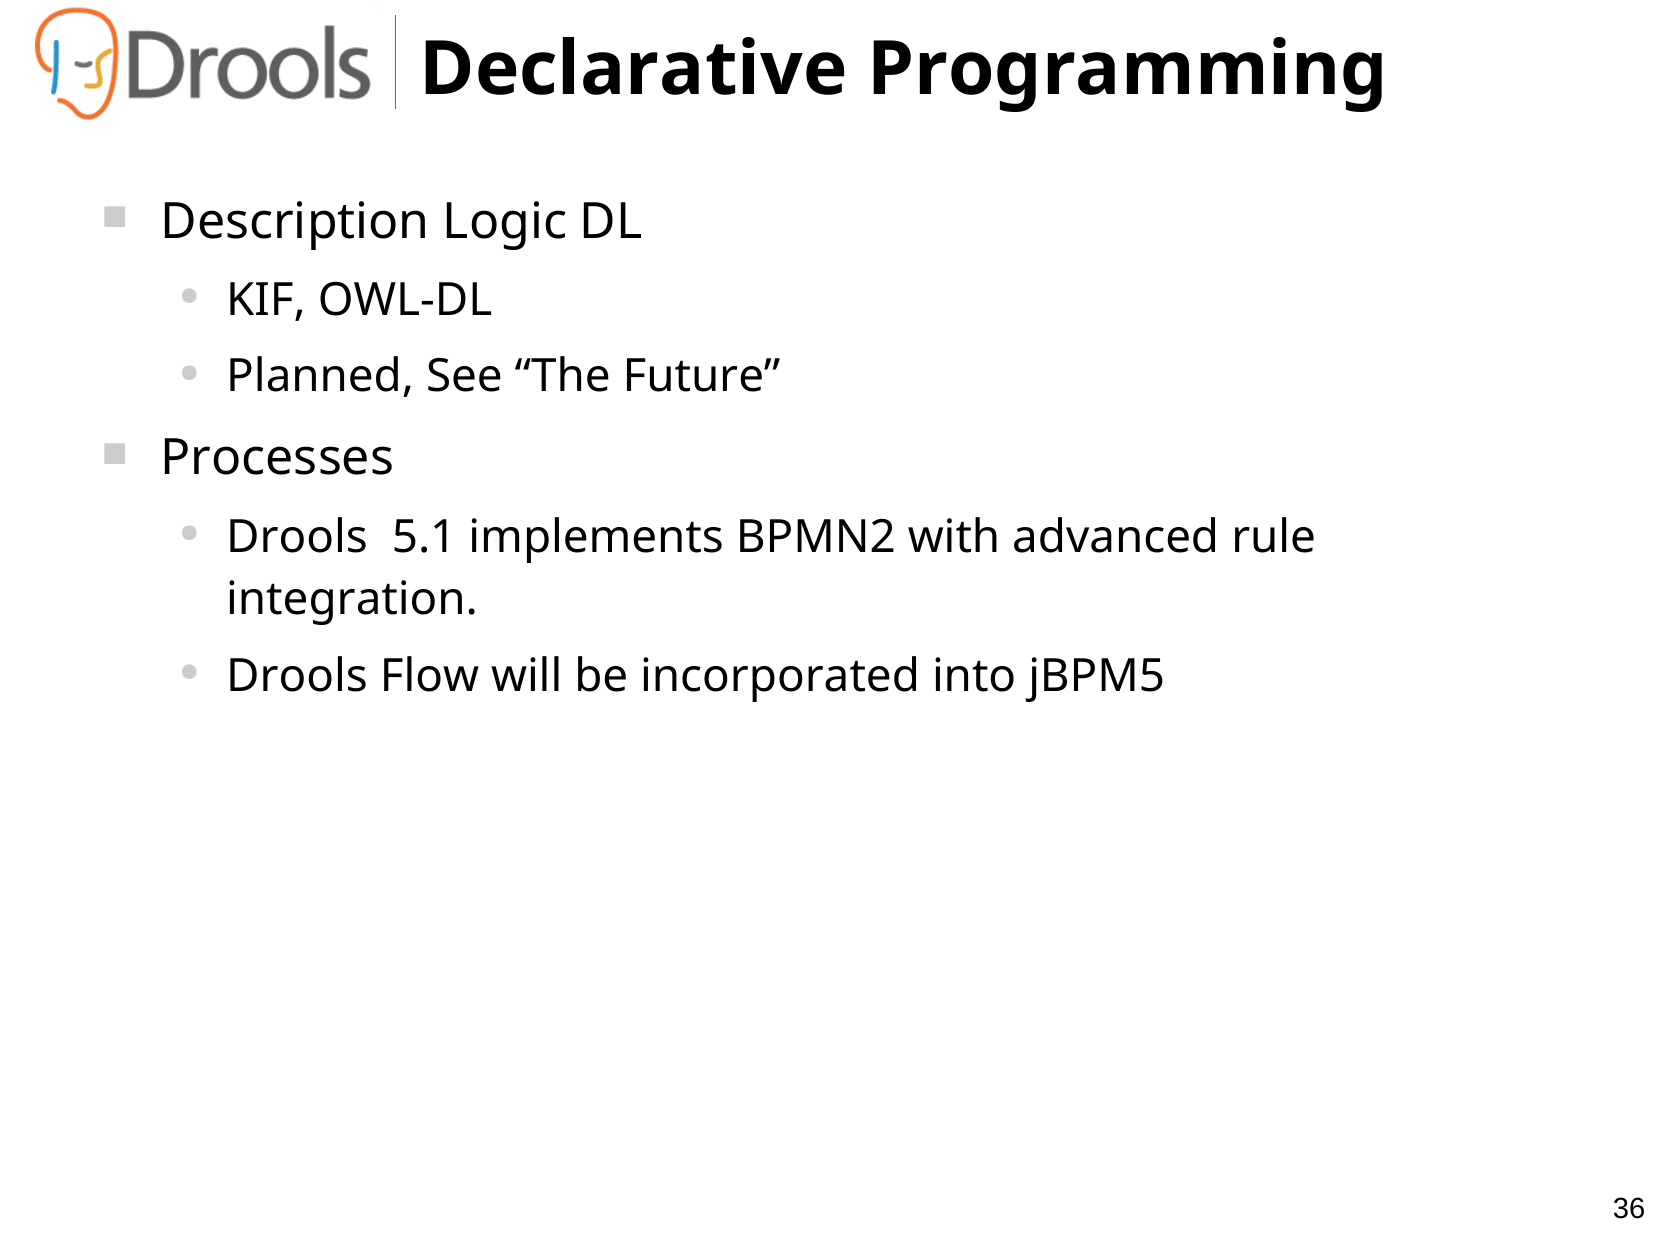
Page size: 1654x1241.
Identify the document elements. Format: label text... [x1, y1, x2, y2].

list Description Logic DL KIF, OWL-DL Planned, See “The Future” Processes Drools 5.1 implements BPMN2 with advanced rule integration. Drools Flow will be incorporated into jBPM5 [104, 184, 1517, 952]
picture [29, 0, 384, 126]
title Declarative Programming [419, 12, 1630, 118]
